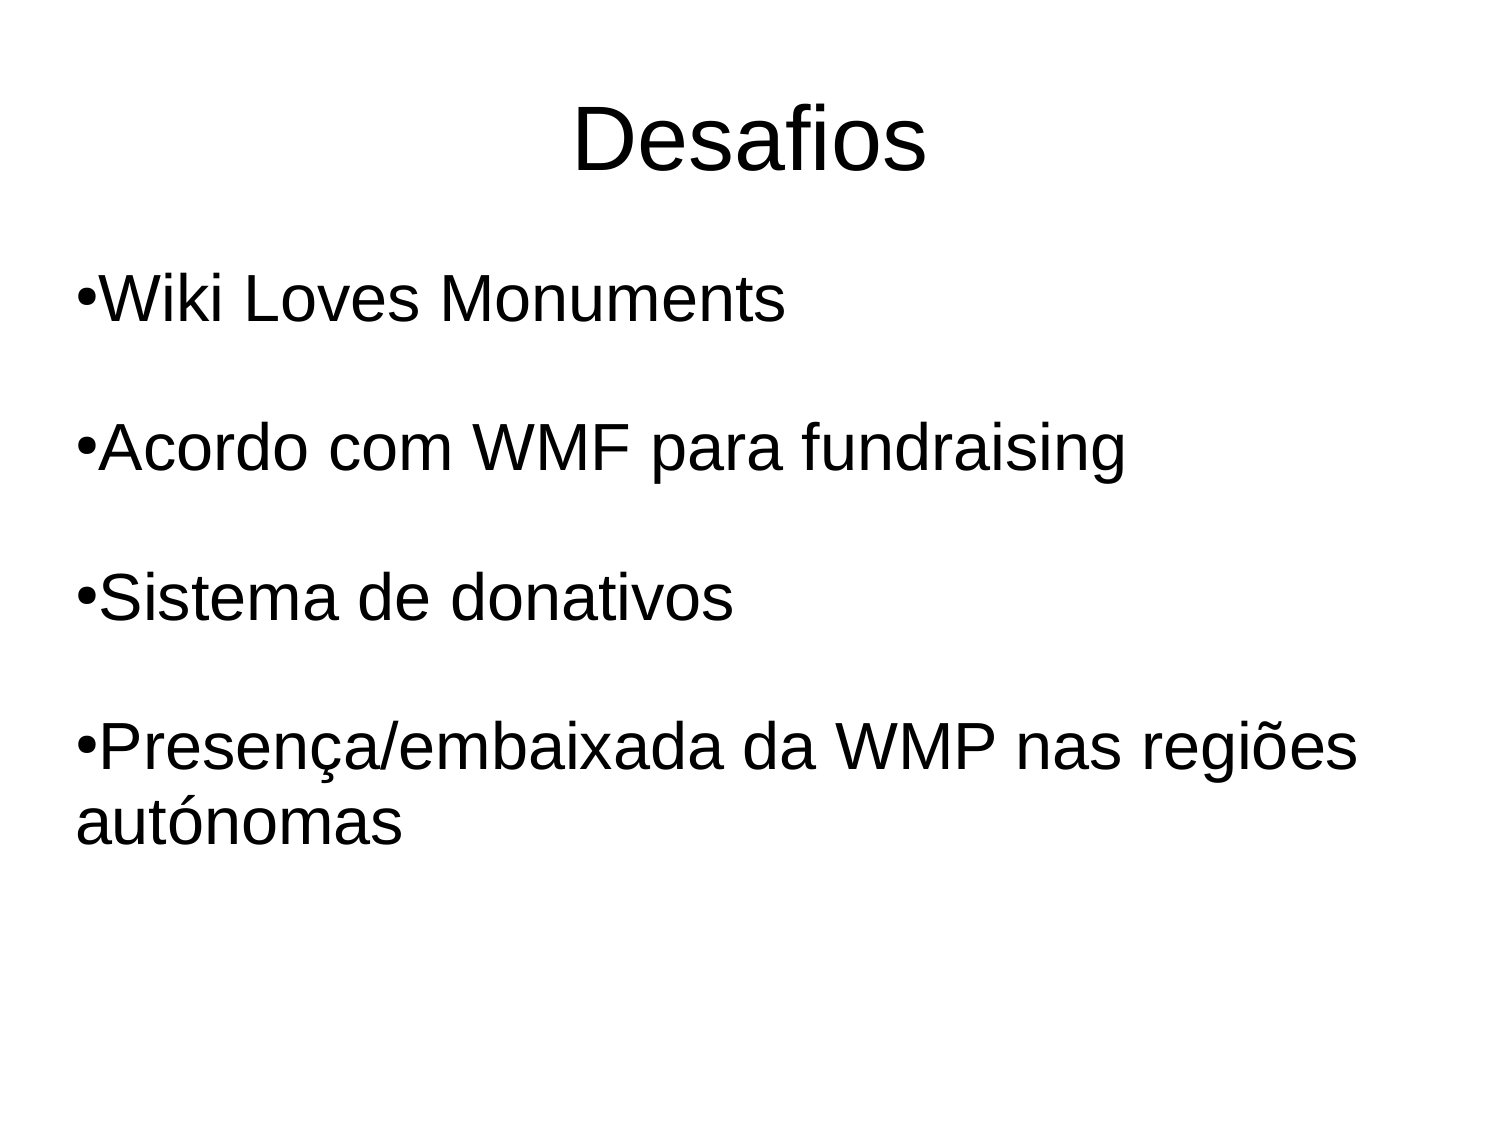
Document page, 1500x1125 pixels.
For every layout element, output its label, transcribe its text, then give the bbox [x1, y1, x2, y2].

title Desafios [75, 52, 1425, 226]
subtitle Wiki Loves Monuments Acordo com WMF para fundraising Sistema de donativos Presença/embaixada da WMP nas regiões autónomas [75, 260, 1425, 1009]
